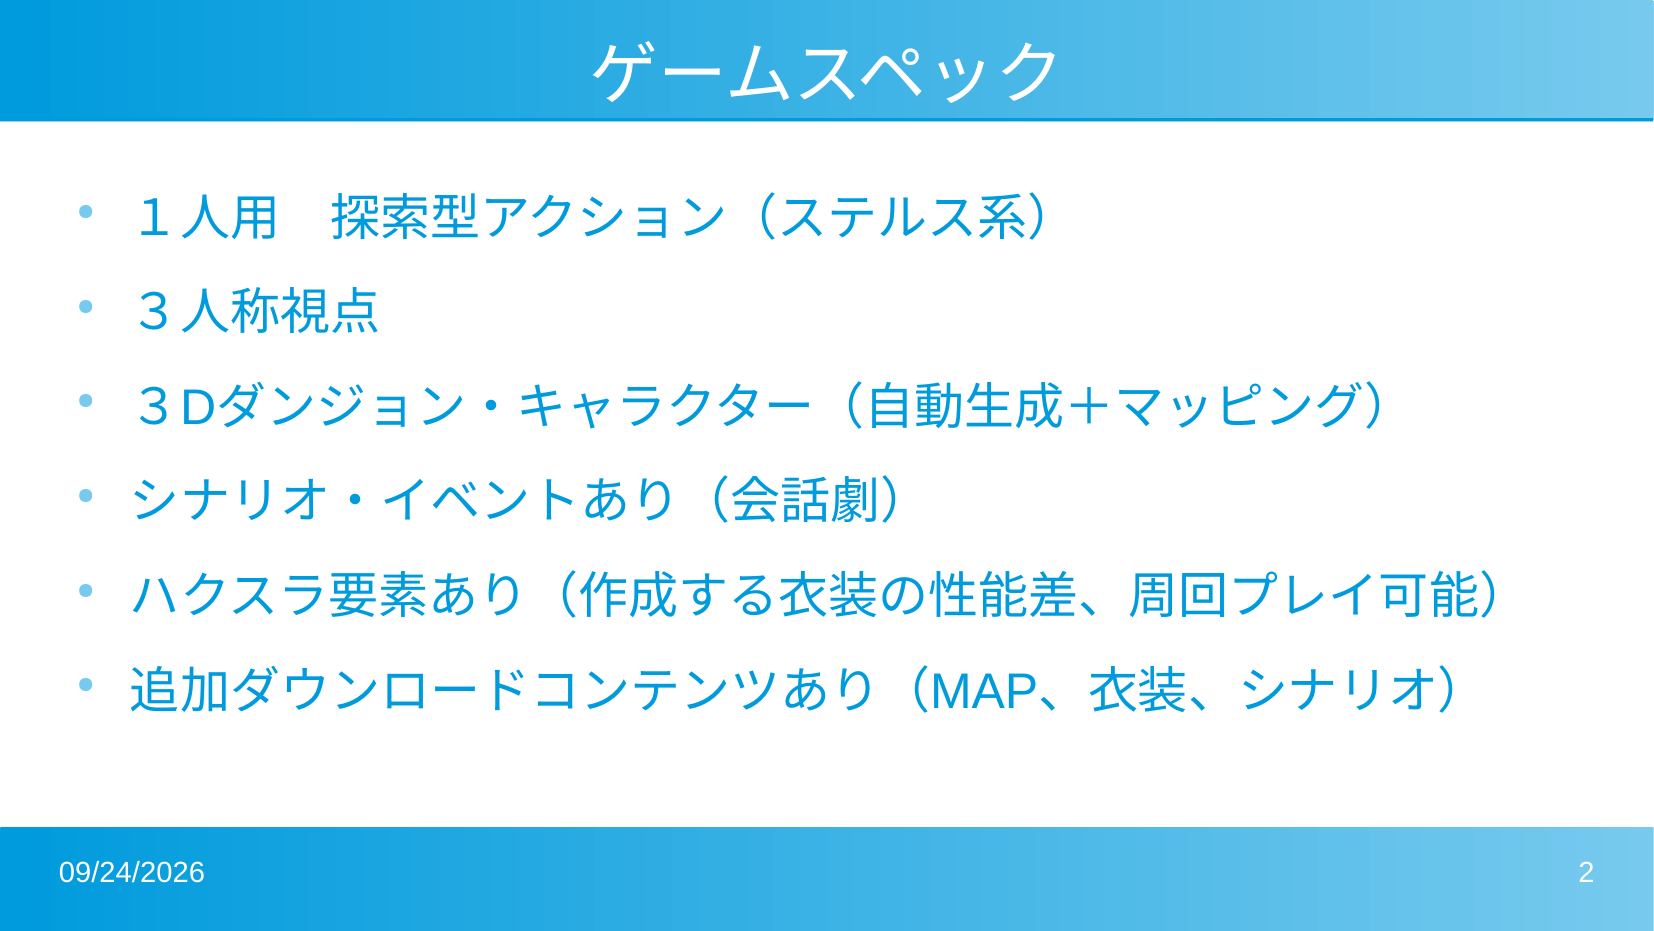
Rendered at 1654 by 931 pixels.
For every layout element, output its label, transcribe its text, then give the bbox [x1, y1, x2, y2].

list １人用 探索型アクション（ステルス系） ３人称視点 ３Dダンジョン・キャラクター（自動生成＋マッピング） シナリオ・イベントあり（会話劇） ハクスラ要素あり（作成する衣装の性能差、周回プレイ可能） 追加ダウンロードコンテンツあり（MAP、衣装、シナリオ） [59, 177, 1595, 768]
title ゲームスペック [59, 29, 1595, 108]
